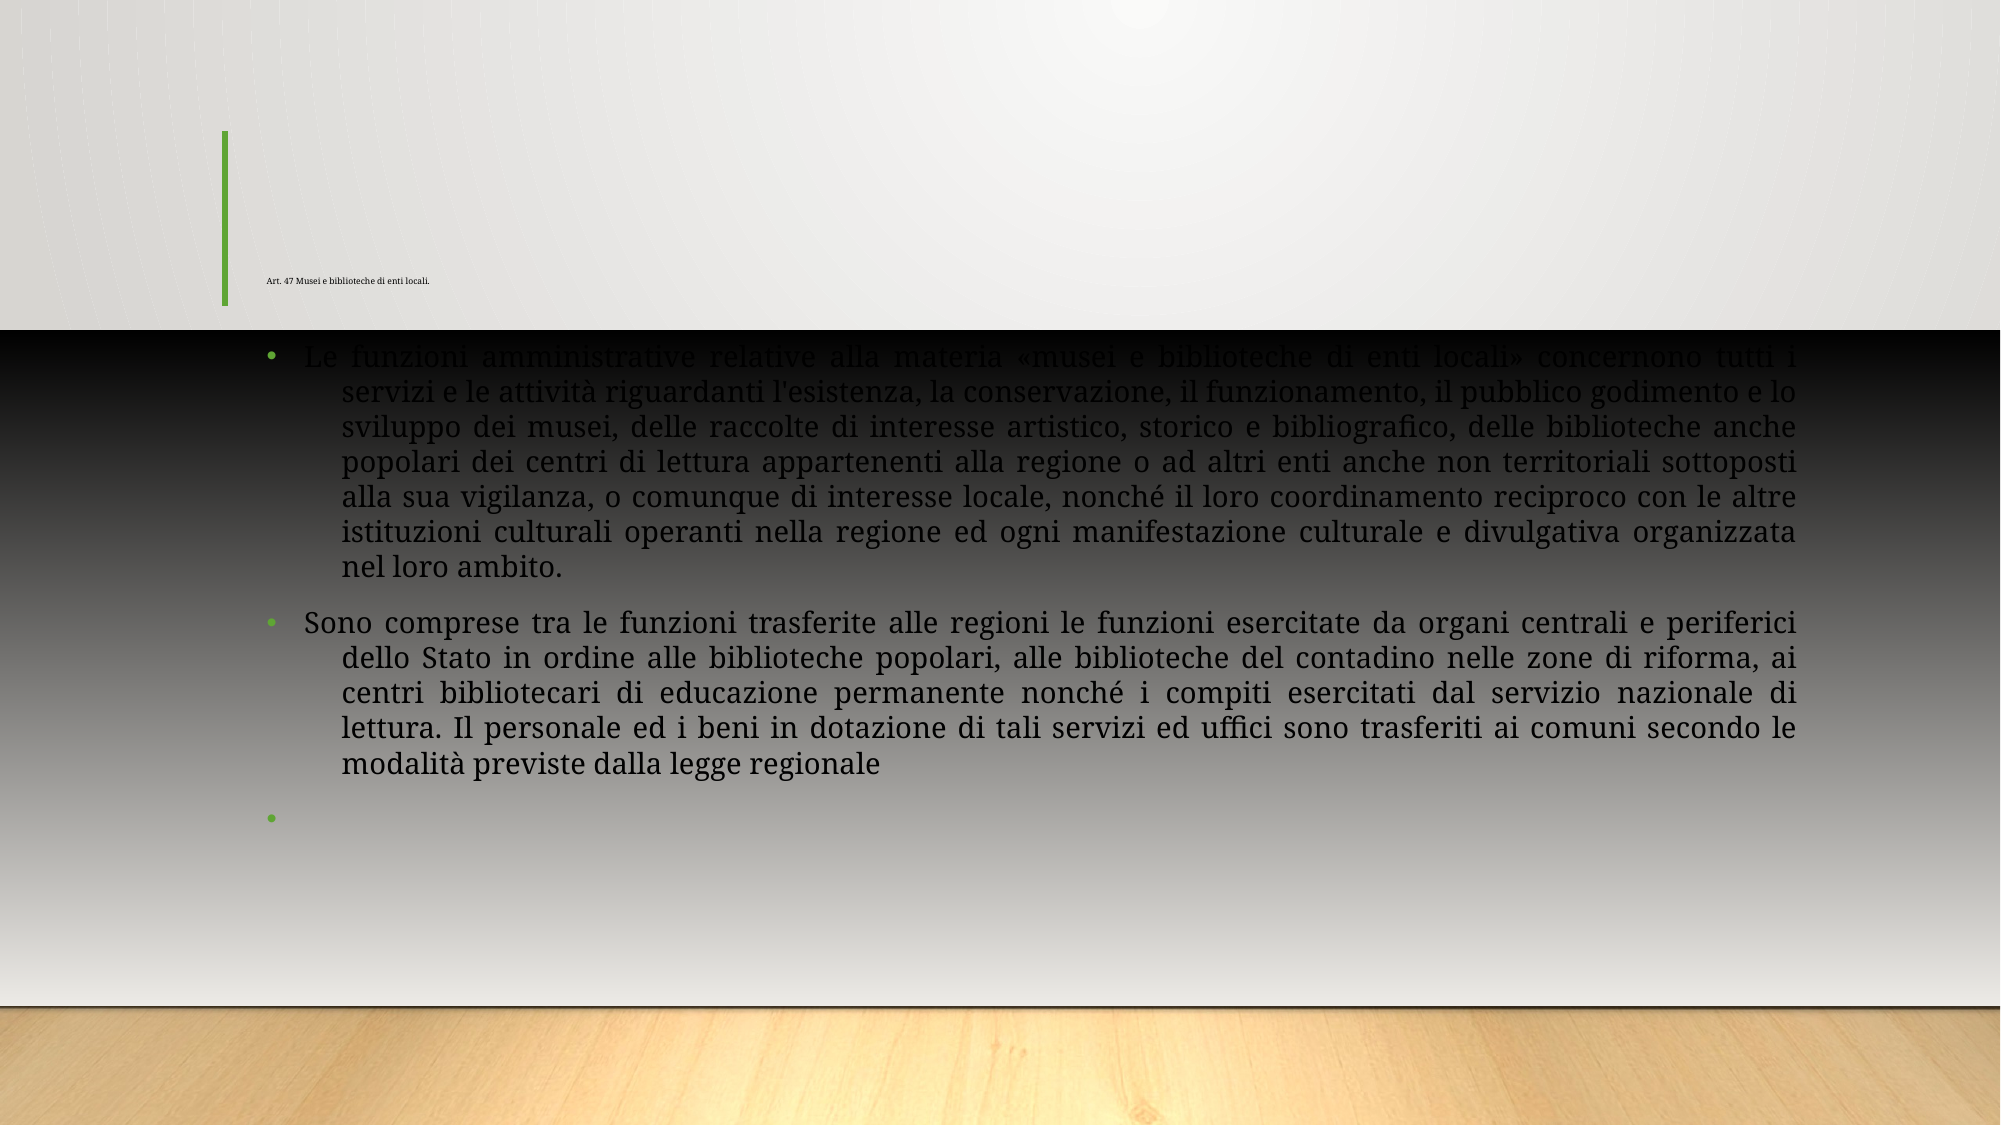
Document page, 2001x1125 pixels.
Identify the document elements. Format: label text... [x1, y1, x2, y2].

list Le funzioni amministrative relative alla materia «musei e biblioteche di enti locali» concernono tutti i servizi e le attività riguardanti l'esistenza, la conservazione, il funzionamento, il pubblico godimento e lo sviluppo dei musei, delle raccolte di interesse artistico, storico e bibliografico, delle biblioteche anche popolari dei centri di lettura appartenenti alla regione o ad altri enti anche non territoriali sottoposti alla sua vigilanza, o comunque di interesse locale, nonché il loro coordinamento reciproco con le altre istituzioni culturali operanti nella regione ed ogni manifestazione culturale e divulgativa organizzata nel loro ambito. Sono comprese tra le funzioni trasferite alle regioni le funzioni esercitate da organi centrali e periferici dello Stato in ordine alle biblioteche popolari, alle biblioteche del contadino nelle zone di riforma, ai centri bibliotecari di educazione permanente nonché i compiti esercitati dal servizio nazionale di lettura. Il personale ed i beni in dotazione di tali servizi ed uffici sono trasferiti ai comuni secondo le modalità previste dalla legge regionale [251, 330, 1814, 897]
title Art. 47 Musei e biblioteche di enti locali. [251, 131, 1814, 305]
